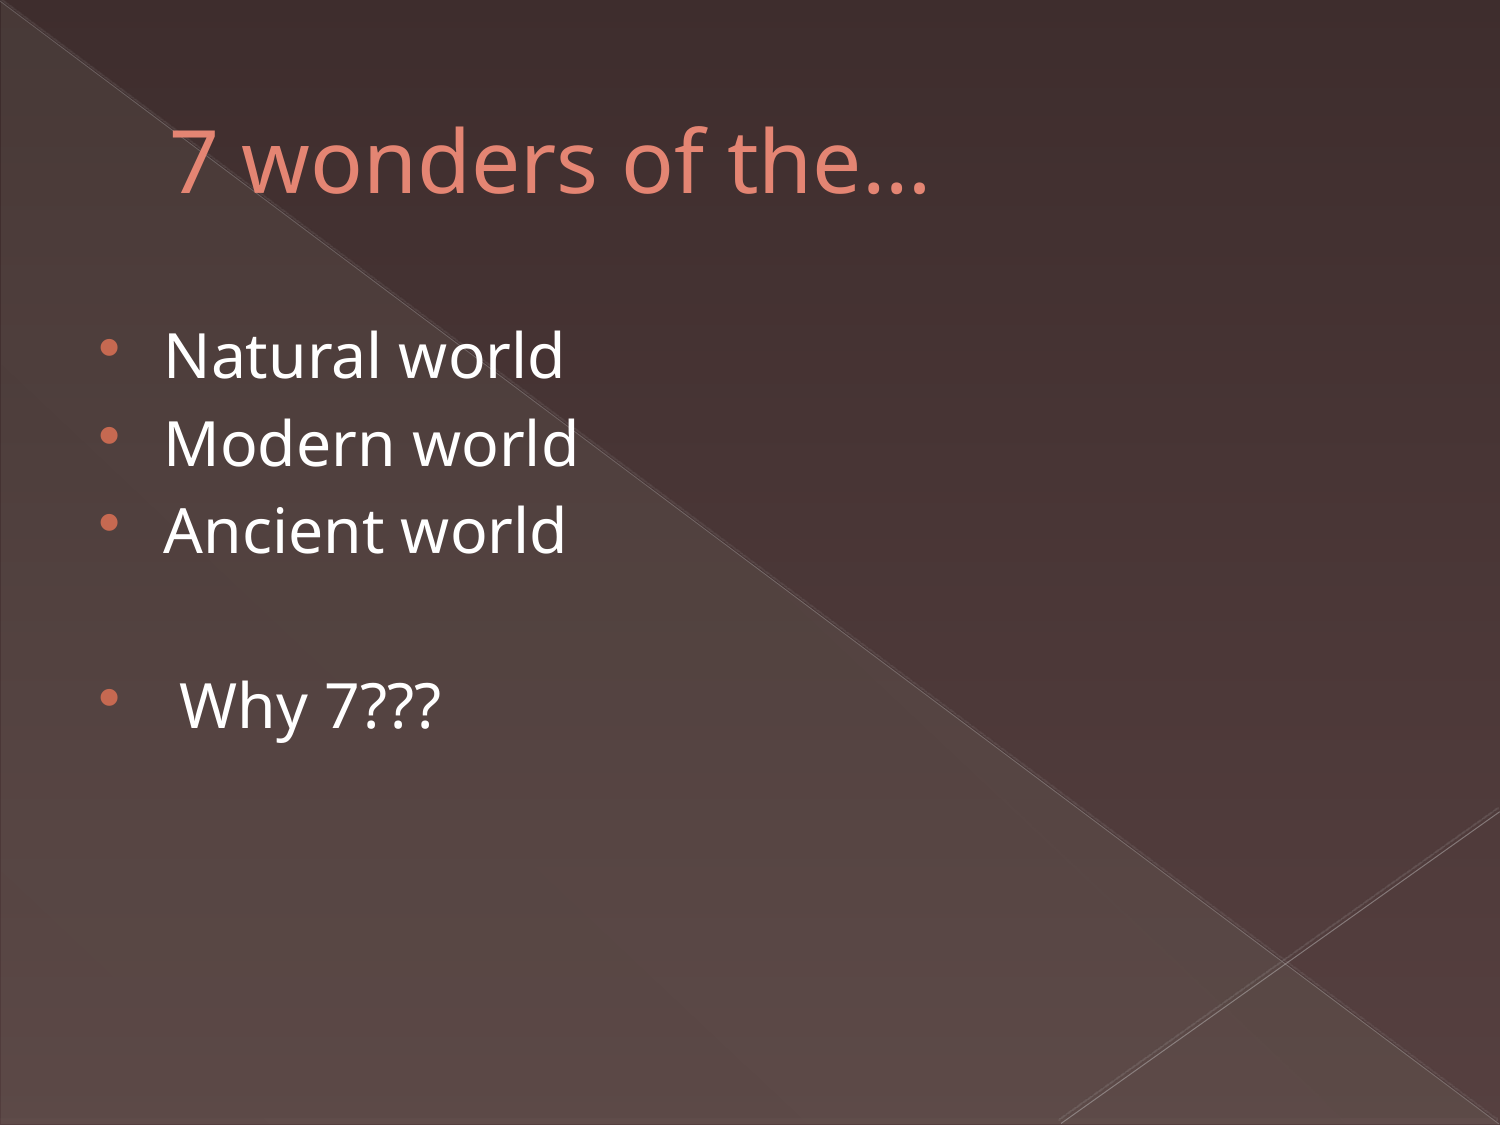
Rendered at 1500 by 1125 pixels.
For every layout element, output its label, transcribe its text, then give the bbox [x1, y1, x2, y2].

list Natural world Modern world Ancient world Why 7??? [75, 308, 1425, 1059]
title 7 wonders of the… [75, 43, 1425, 274]
